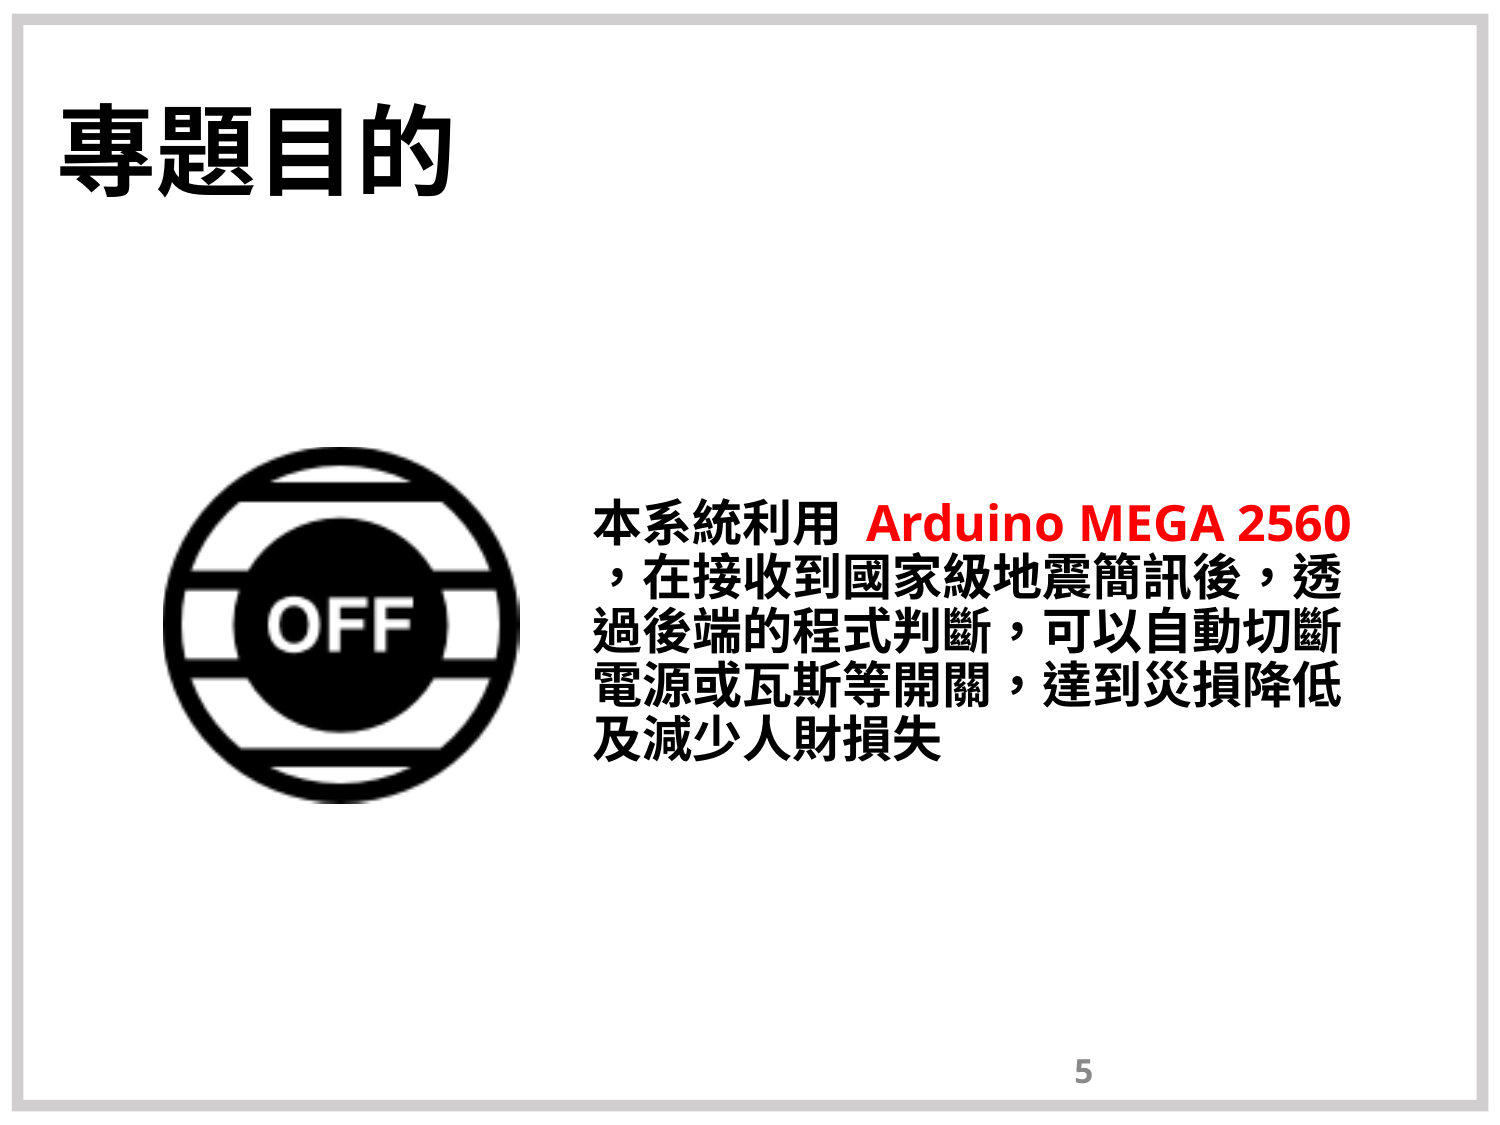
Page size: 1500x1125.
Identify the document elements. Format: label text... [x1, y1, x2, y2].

text_box 5 [1059, 1042, 1397, 1103]
title 專題目的 [41, 47, 689, 266]
text_box [11, 13, 1489, 1112]
text_box 本系統利用 Arduino MEGA 2560 ，在接收到國家級地震簡訊後，透過後端的程式判斷，可以自動切斷電源或瓦斯等開關，達到災損降低及減少人財損失 [577, 490, 1397, 804]
picture [163, 447, 520, 804]
